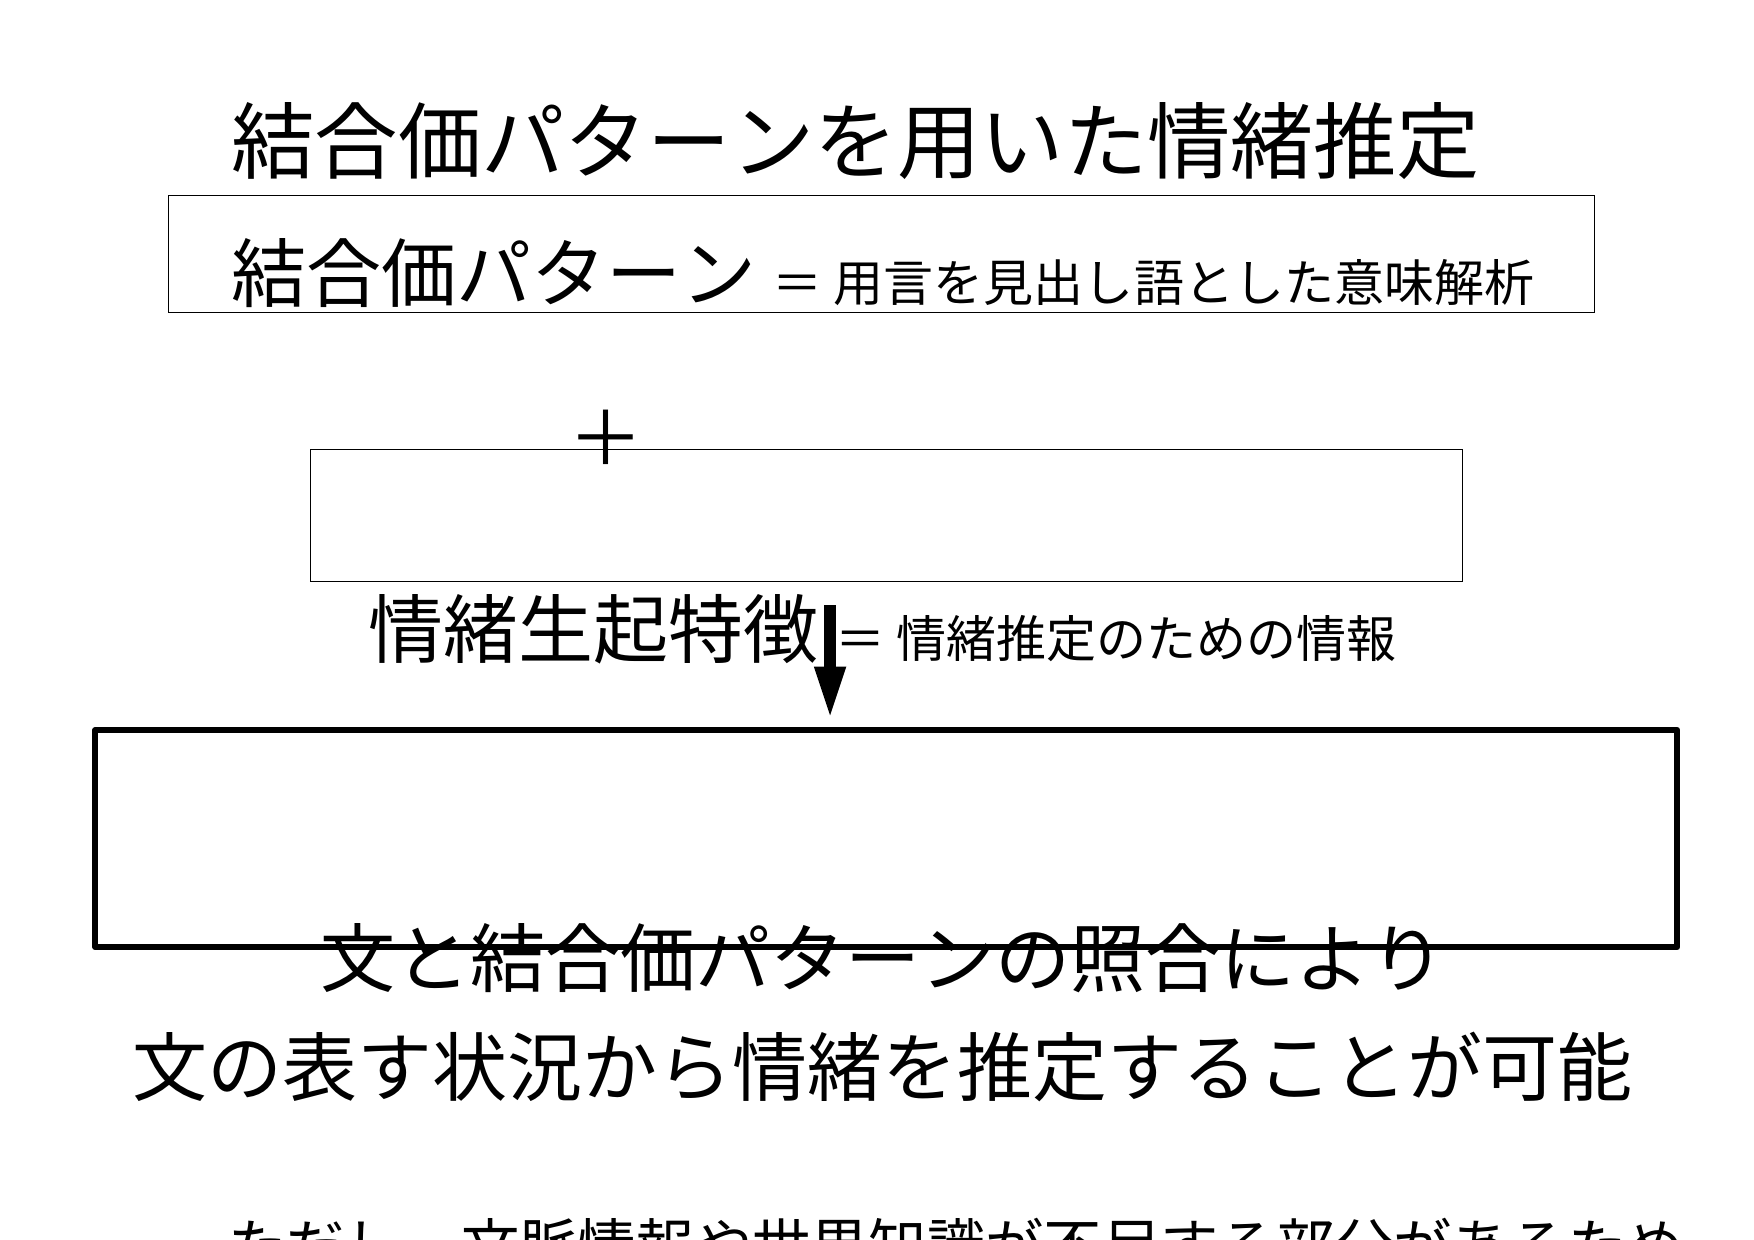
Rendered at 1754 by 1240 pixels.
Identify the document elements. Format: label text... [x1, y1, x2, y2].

text_box 結合価パターン ＝ 用言を見出し語とした意味解析 ＋ 情緒生起特徴 ＝ 情緒推定のための情報 文と結合価パターンの照合により 文の表す状況から情緒を推定することが可能 ただし，文脈情報や世界知識が不足する部分があるため 判断情報として「前提条件」を付随させる [169, 214, 1594, 312]
text_box 結合価パターン ＝ 用言を見出し語とした意味解析 ＋ 情緒生起特徴 ＝ 情緒推定のための情報 文と結合価パターンの照合により 文の表す状況から情緒を推定することが可能 ただし，文脈情報や世界知識が不足する部分があるため 判断情報として「前提条件」を付随させる [80, 214, 1691, 1222]
text_box 結合価パターンを用いた情緒推定 [231, 75, 1485, 176]
